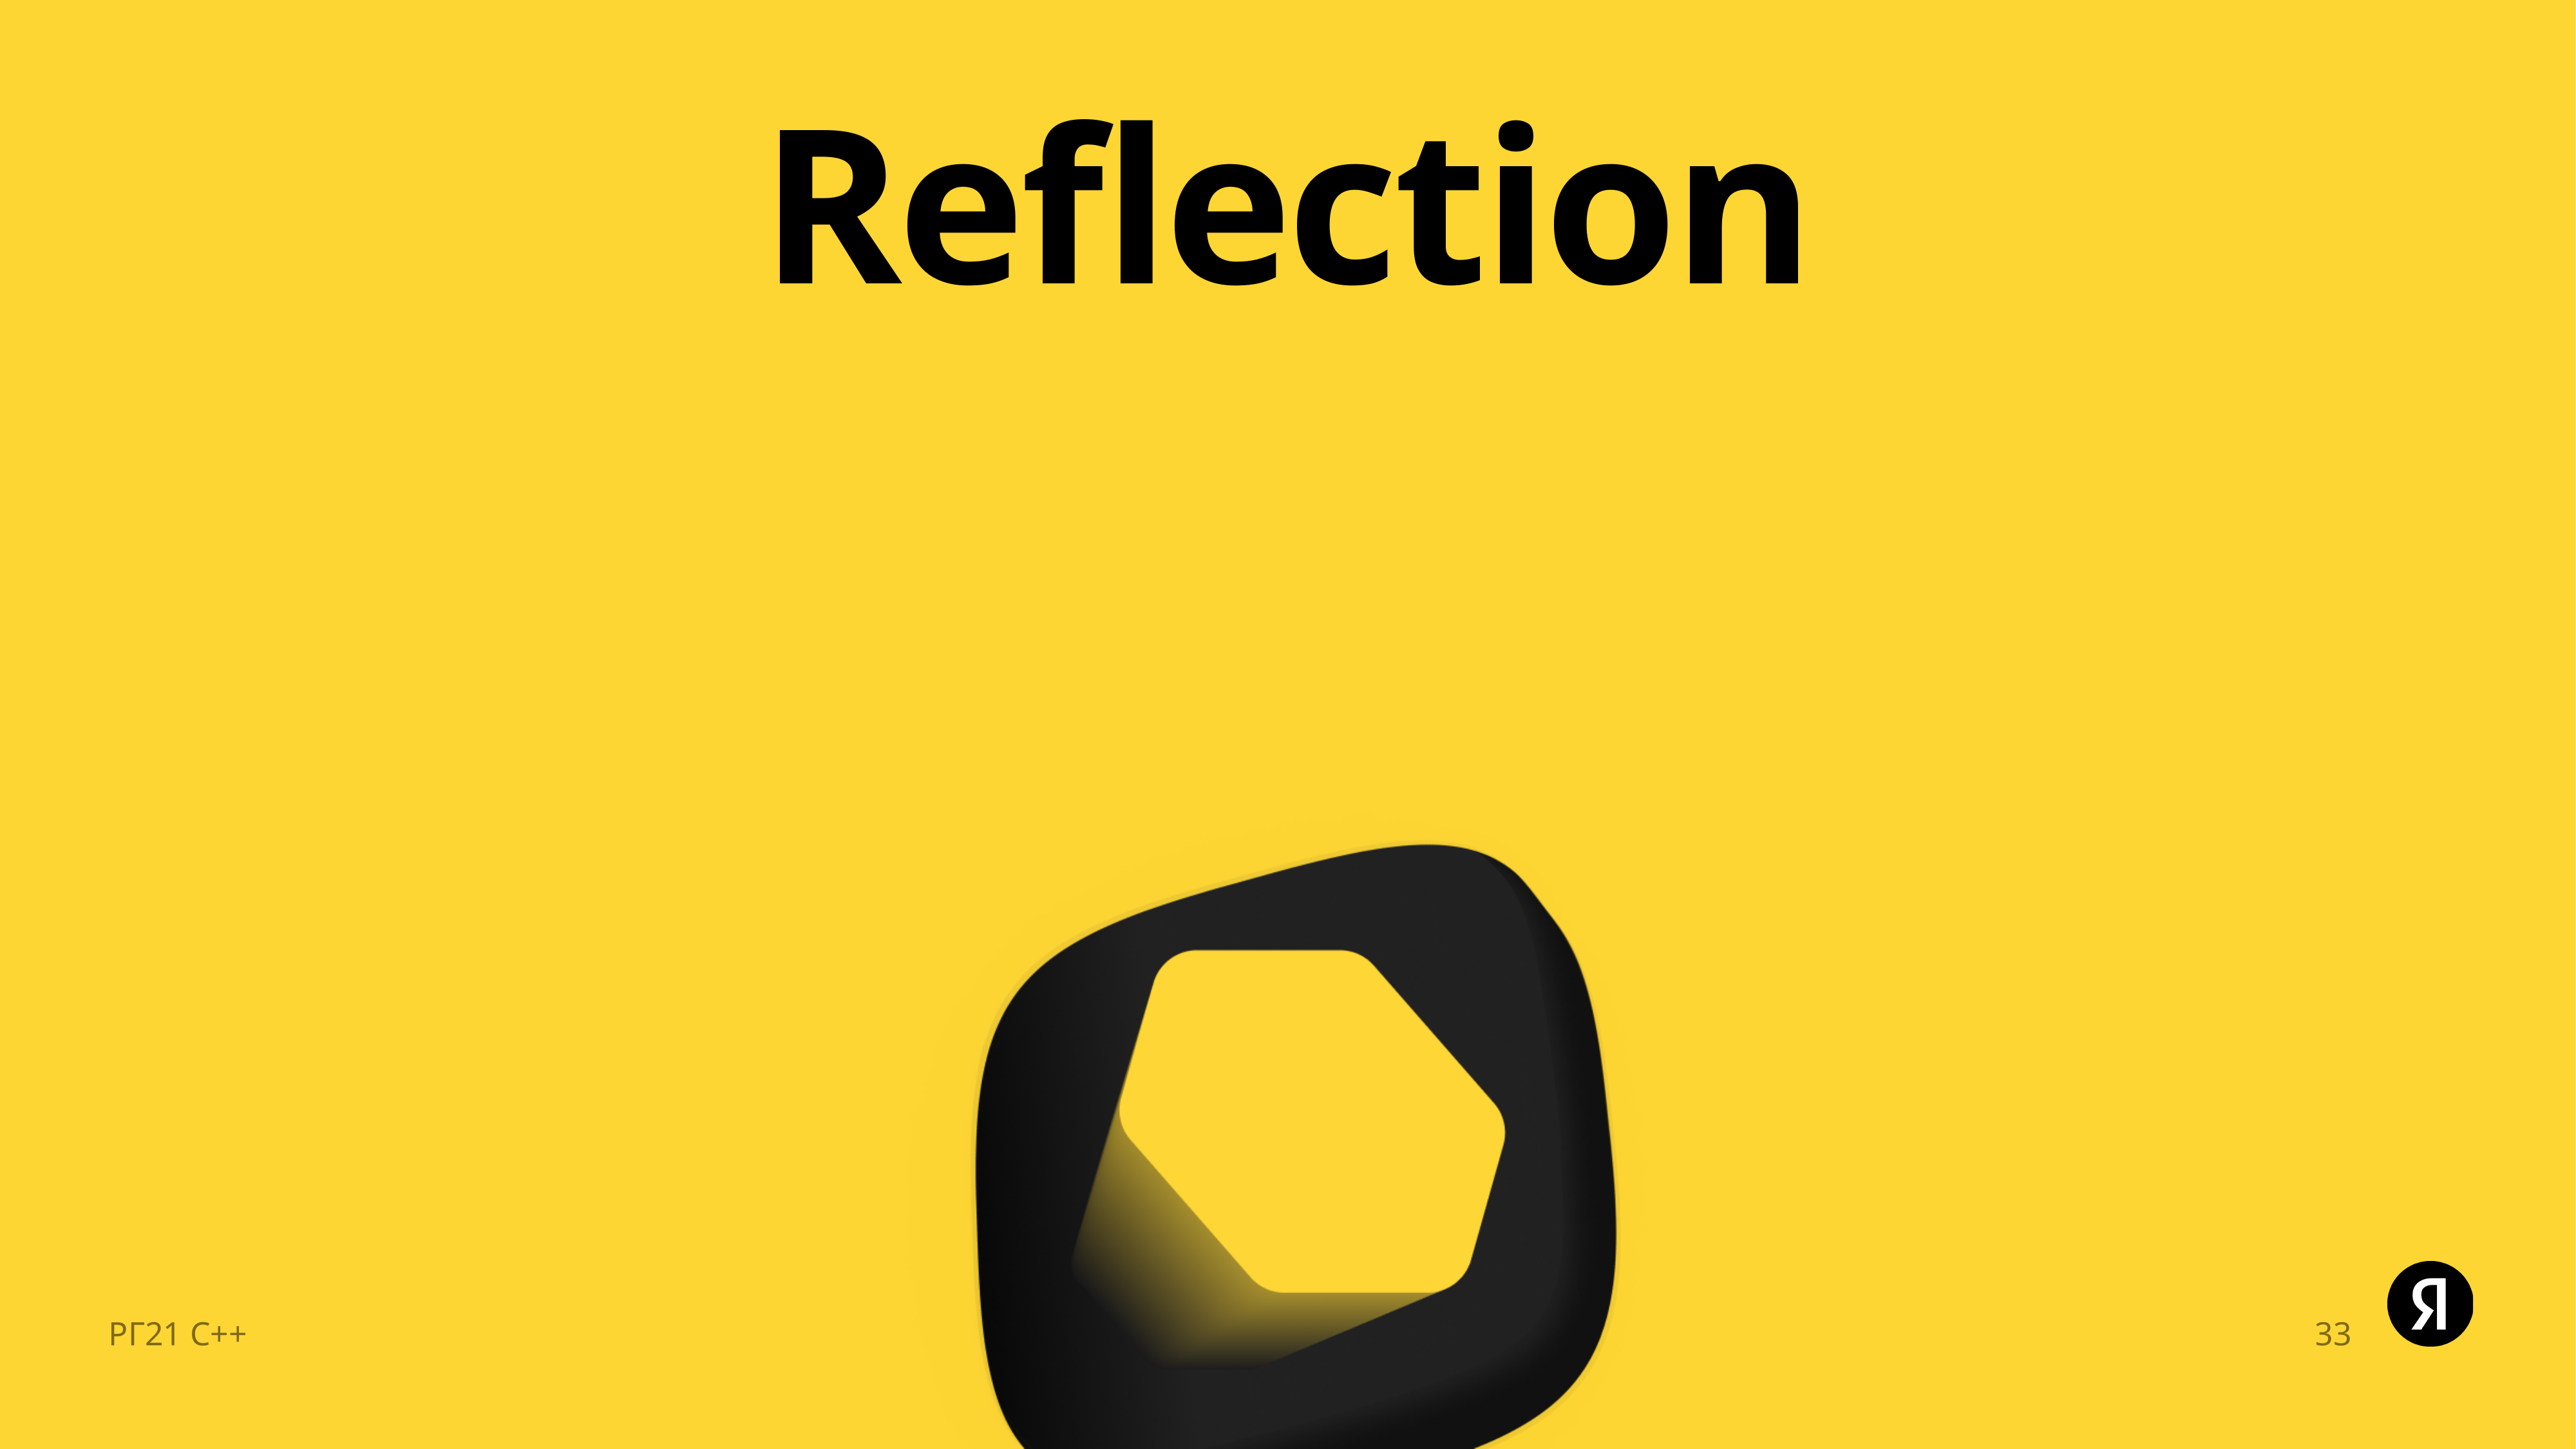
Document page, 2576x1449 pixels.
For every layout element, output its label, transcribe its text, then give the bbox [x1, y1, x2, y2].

picture [578, 782, 1938, 1449]
title Reflection [104, 97, 2471, 329]
picture [2387, 1261, 2474, 1347]
